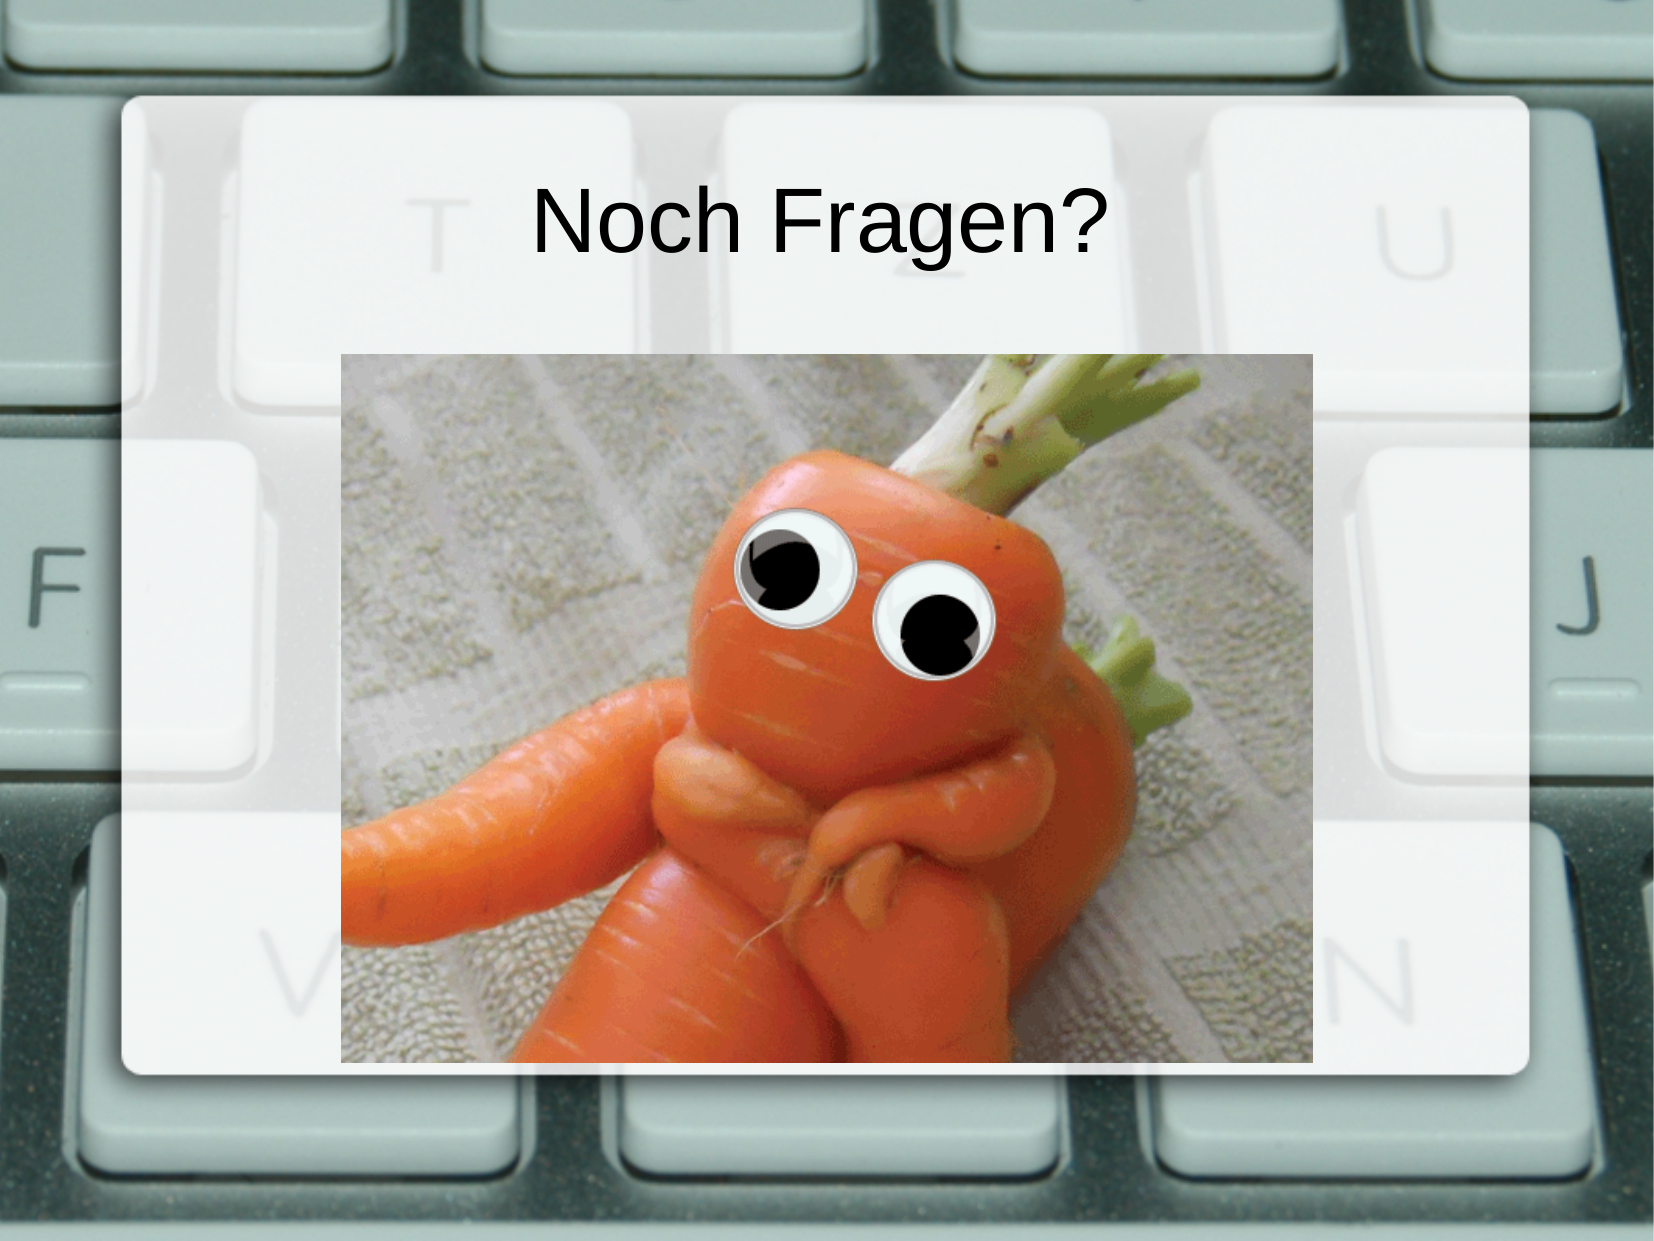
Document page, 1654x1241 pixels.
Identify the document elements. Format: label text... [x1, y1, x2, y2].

picture [0, 0, 1654, 1241]
title Noch Fragen? [135, 117, 1506, 325]
